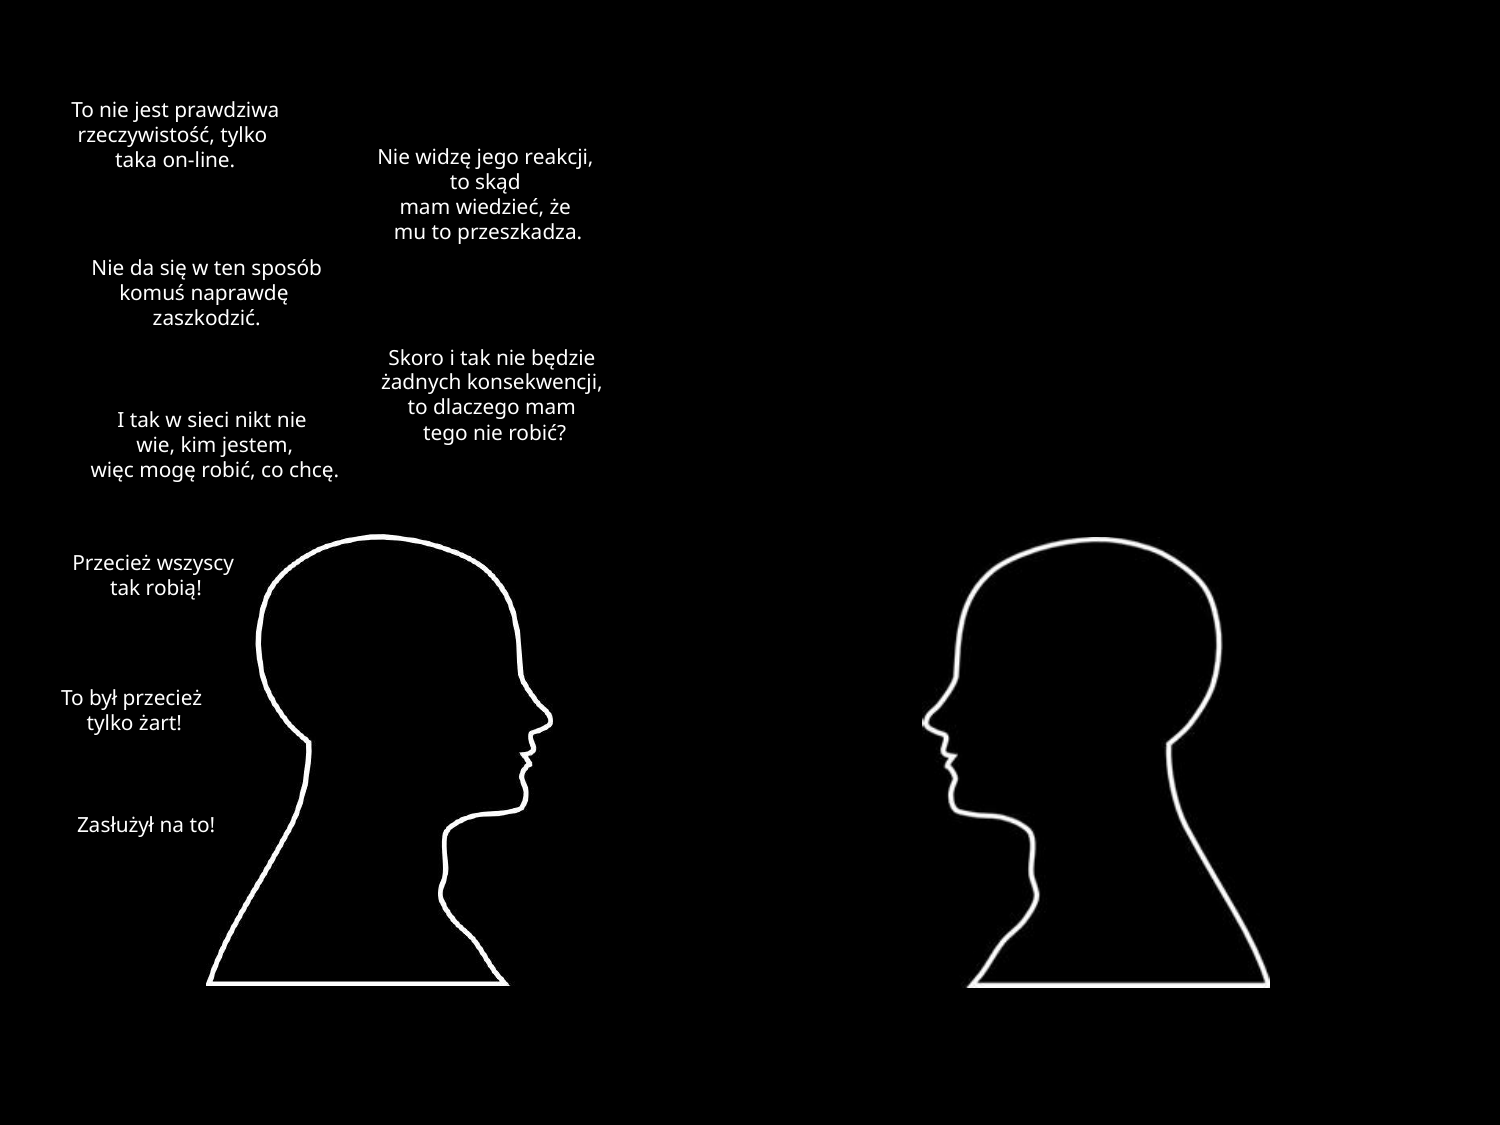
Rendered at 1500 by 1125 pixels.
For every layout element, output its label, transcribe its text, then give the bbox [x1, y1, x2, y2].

text_box Nie da się w ten sposób komuś naprawdę zaszkodzić. [76, 247, 337, 338]
picture [922, 537, 1270, 988]
text_box Skoro i tak nie będzie żadnych konsekwencji, to dlaczego mam tego nie robić? [366, 336, 623, 452]
picture [206, 534, 553, 986]
text_box Zasłużył na to! [62, 804, 230, 845]
text_box To nie jest prawdziwa rzeczywistość, tylko taka on-line. [56, 88, 295, 179]
text_box Nie widzę jego reakcji, to skąd mam wiedzieć, że mu to przeszkadza. [362, 136, 614, 251]
text_box Przecież wszyscy tak robią! [57, 542, 255, 607]
text_box To był przecież tylko żart! [46, 677, 223, 742]
text_box I tak w sieci nikt nie wie, kim jestem, więc mogę robić, co chcę. [75, 399, 354, 490]
